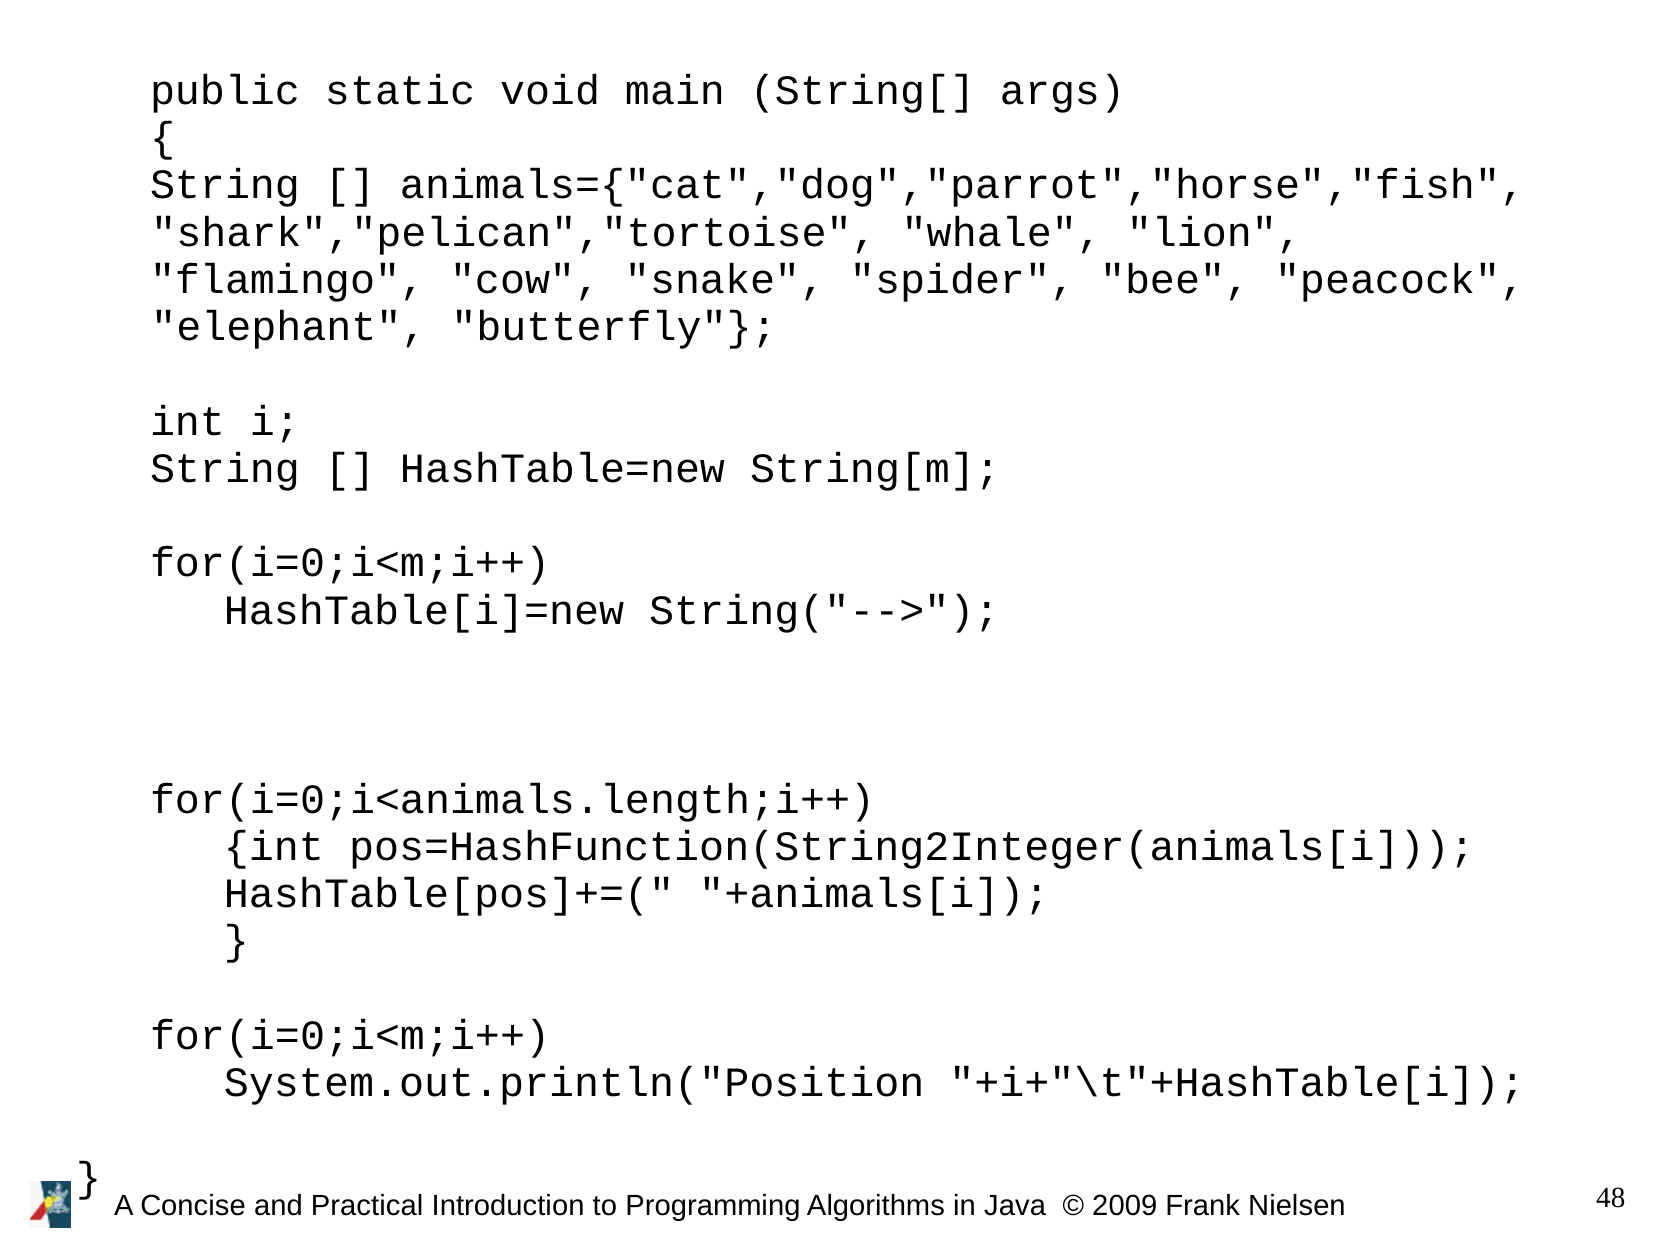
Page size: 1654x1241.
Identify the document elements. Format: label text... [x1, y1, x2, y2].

picture [29, 1181, 71, 1228]
text_box public static void main (String[] args) { String [] animals={"cat","dog","parrot","horse","fish", "shark","pelican","tortoise", "whale", "lion", "flamingo", "cow", "snake", "spider", "bee", "peacock", "elephant", "butterfly"}; int i; String [] HashTable=new String[m]; for(i=0;i<m;i++) HashTable[i]=new String("-->"); for(i=0;i<animals.length;i++) {int pos=HashFunction(String2Integer(animals[i])); HashTable[pos]+=(" "+animals[i]); } for(i=0;i<m;i++) System.out.println("Position "+i+"\t"+HashTable[i]); } [61, 62, 1565, 1152]
